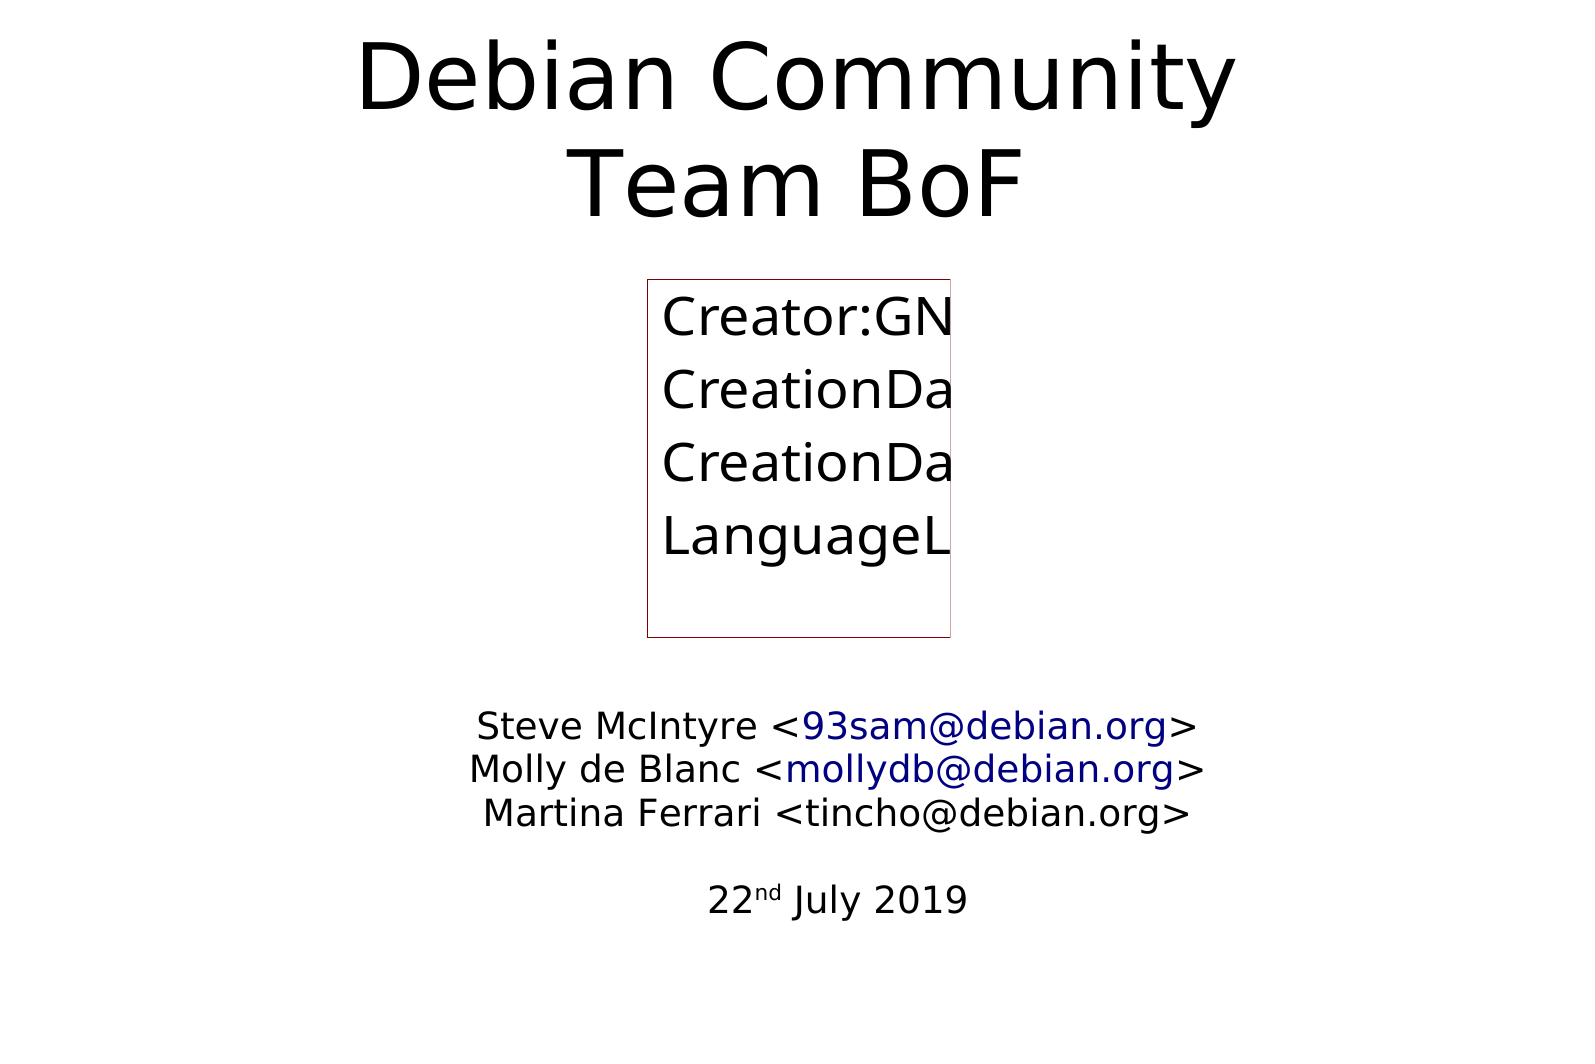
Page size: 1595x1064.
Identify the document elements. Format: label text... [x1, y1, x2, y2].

picture [644, 275, 951, 638]
title Debian Community Team BoF [79, 24, 1515, 239]
subtitle Steve McIntyre <93sam@debian.org> Molly de Blanc <mollydb@debian.org> Martina Ferrari <tincho@debian.org> 22nd July 2019 [102, 562, 1538, 1064]
